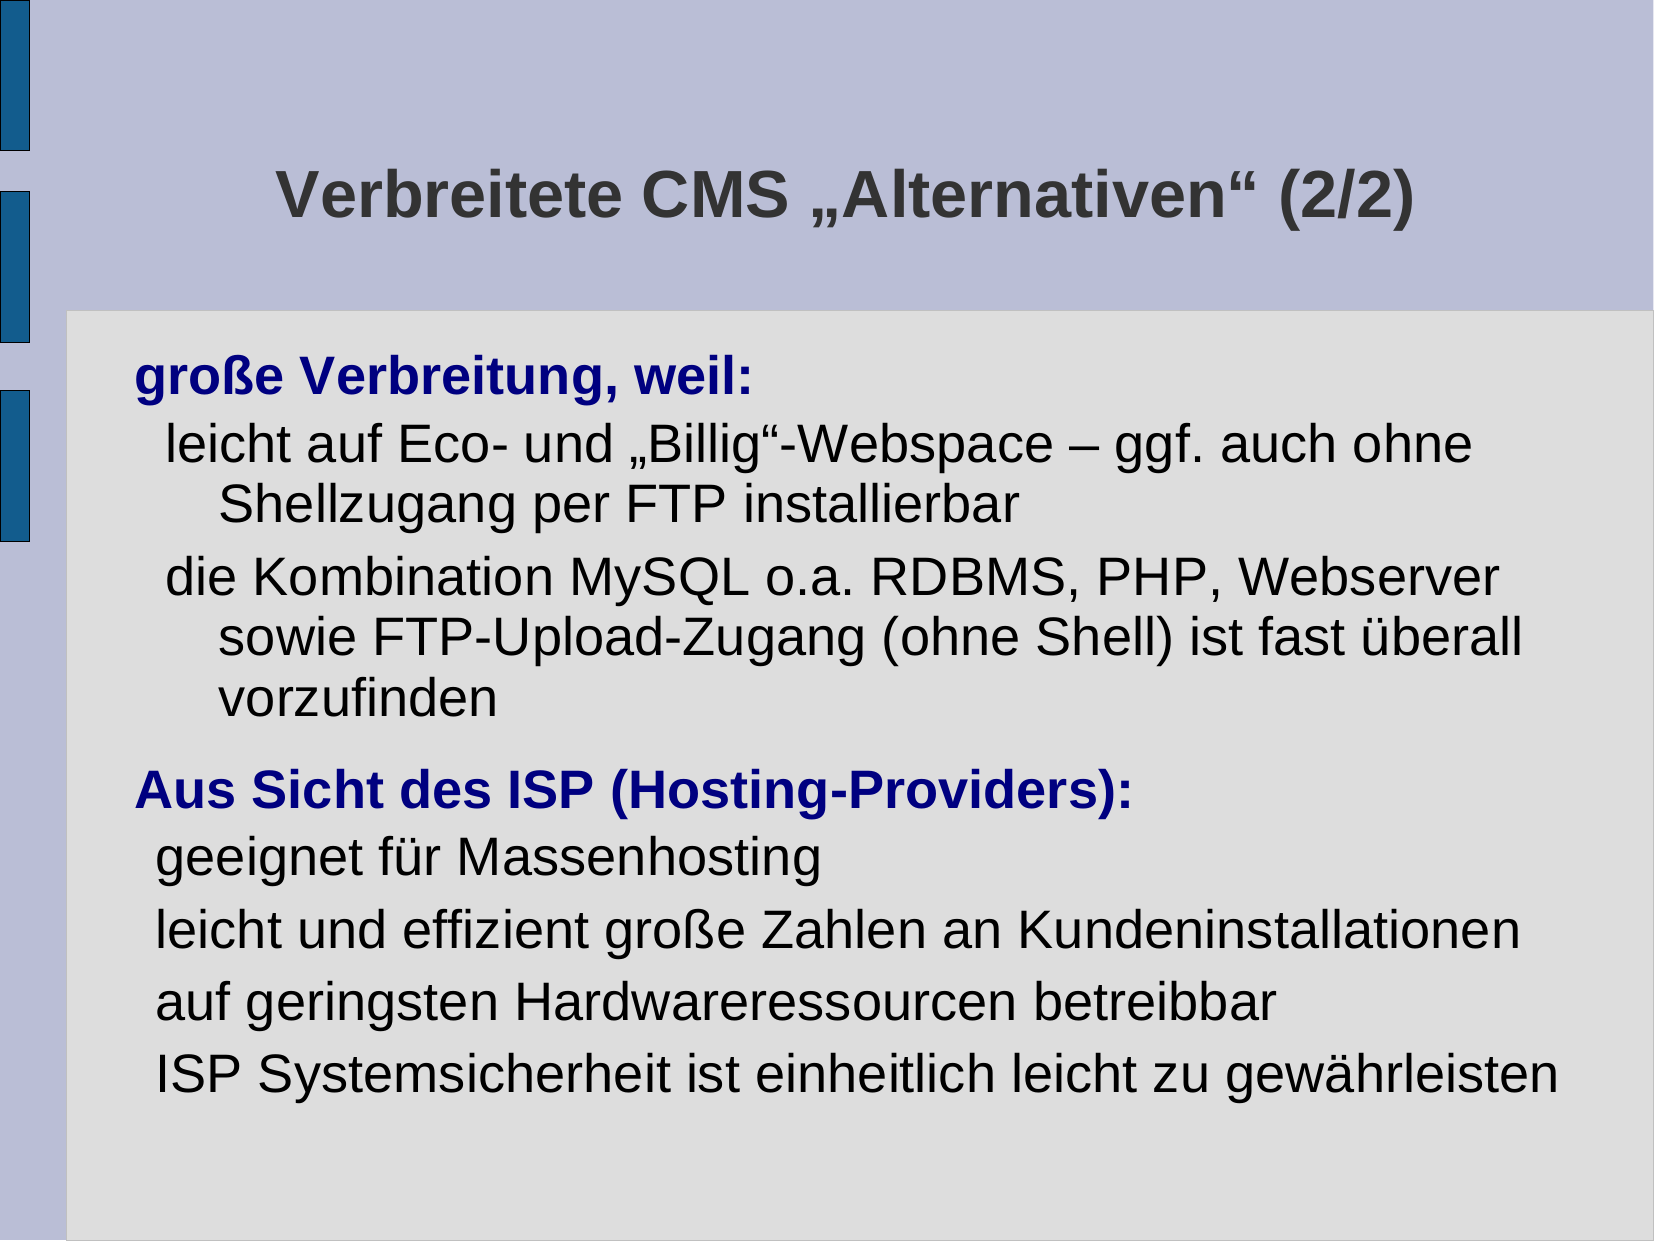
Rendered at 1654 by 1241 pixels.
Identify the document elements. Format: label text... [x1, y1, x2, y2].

list geeignet für Massenhosting leicht und effizient große Zahlen an Kundeninstallationen auf geringsten Hardwareressourcen betreibbar ISP Systemsicherheit ist einheitlich leicht zu gewährleisten [118, 826, 1625, 1241]
list leicht auf Eco- und „Billig“-Webspace – ggf. auch ohne Shellzugang per FTP installierbar die Kombination MySQL o.a. RDBMS, PHP, Webserver sowie FTP-Upload-Zugang (ohne Shell) ist fast überall vorzufinden [147, 413, 1560, 739]
text_box große Verbreitung, weil: [116, 345, 916, 414]
text_box Aus Sicht des ISP (Hosting-Providers): [116, 759, 1211, 827]
title Verbreitete CMS „Alternativen“ (2/2) [121, 91, 1534, 299]
